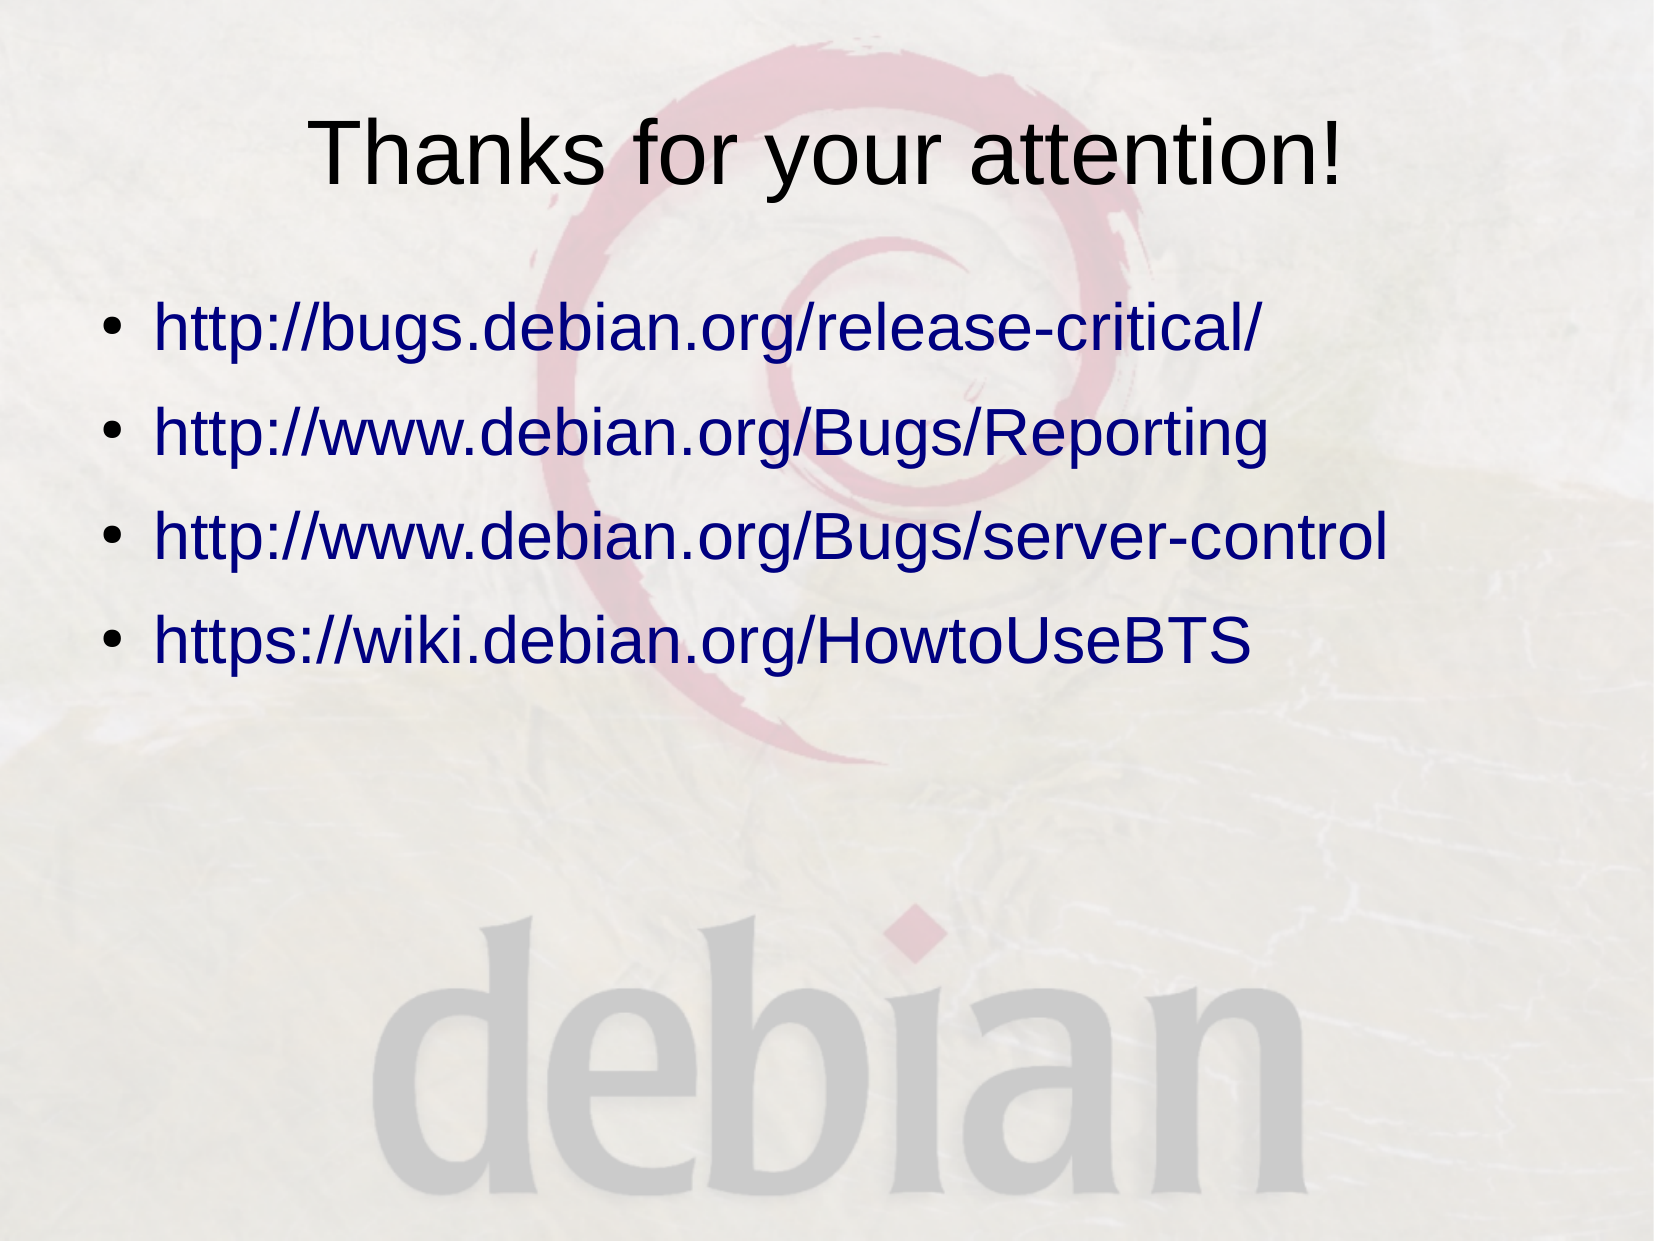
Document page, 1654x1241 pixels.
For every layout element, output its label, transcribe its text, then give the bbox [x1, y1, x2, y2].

list http://bugs.debian.org/release-critical/ http://www.debian.org/Bugs/Reporting http://www.debian.org/Bugs/server-control https://wiki.debian.org/HowtoUseBTS [82, 290, 1571, 1109]
picture [0, 0, 1654, 1241]
title Thanks for your attention! [82, 56, 1571, 250]
